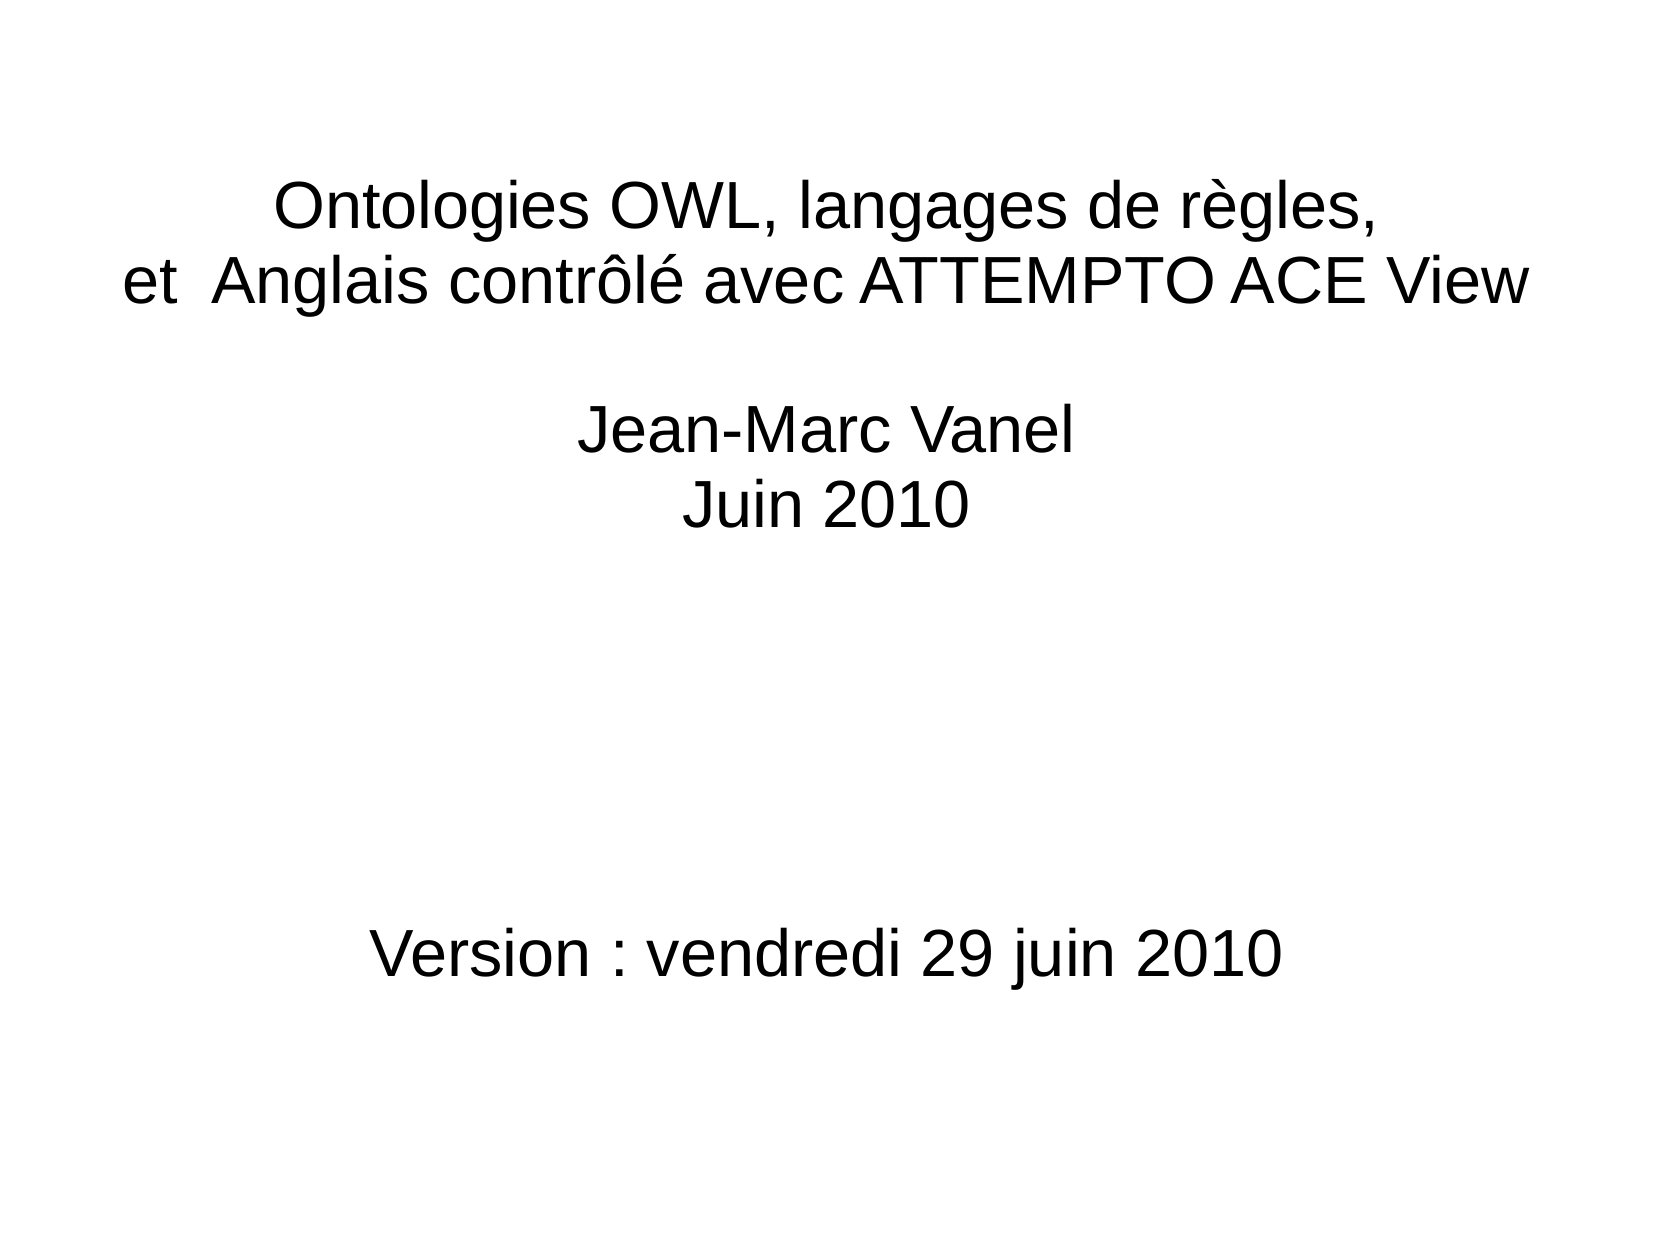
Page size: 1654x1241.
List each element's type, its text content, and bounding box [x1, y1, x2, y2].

subtitle Ontologies OWL, langages de règles, et Anglais contrôlé avec ATTEMPTO ACE View Jean-Marc Vanel Juin 2010 Version : vendredi 29 juin 2010 [82, 49, 1571, 1109]
